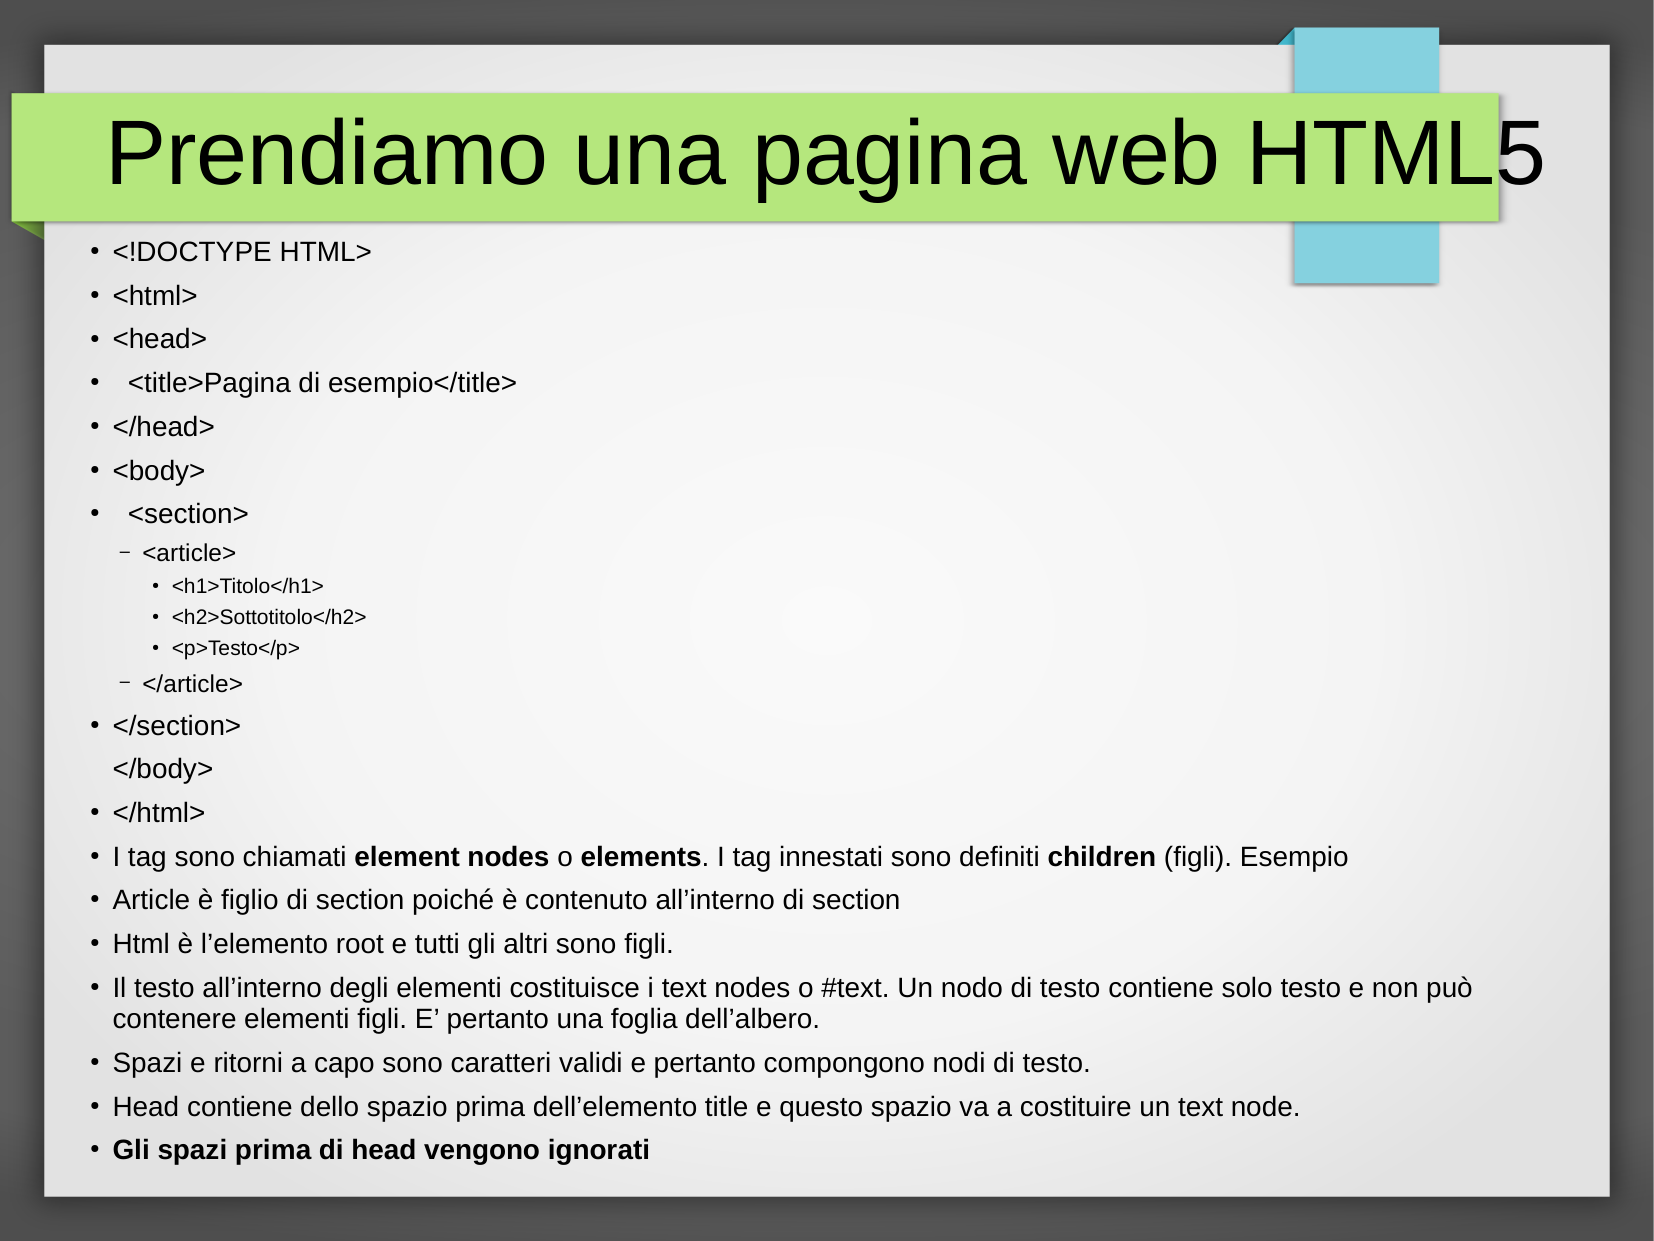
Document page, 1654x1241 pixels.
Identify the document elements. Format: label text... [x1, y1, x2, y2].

list <!DOCTYPE HTML> <html> <head> <title>Pagina di esempio</title> </head> <body> <section> <article> <h1>Titolo</h1> <h2>Sottotitolo</h2> <p>Testo</p> </article> </section> </body> </html> I tag sono chiamati element nodes o elements. I tag innestati sono definiti children (figli). Esempio Article è figlio di section poiché è contenuto all’interno di section Html è l’elemento root e tutti gli altri sono figli. Il testo all’interno degli elementi costituisce i text nodes o #text. Un nodo di testo contiene solo testo e non può contenere elementi figli. E’ pertanto una foglia dell’albero. Spazi e ritorni a capo sono caratteri validi e pertanto compongono nodi di testo. Head contiene dello spazio prima dell’elemento title e questo spazio va a costituire un text node. Gli spazi prima di head vengono ignorati [82, 236, 1571, 1182]
picture [0, 0, 1654, 1241]
title Prendiamo una pagina web HTML5 [82, 49, 1571, 236]
